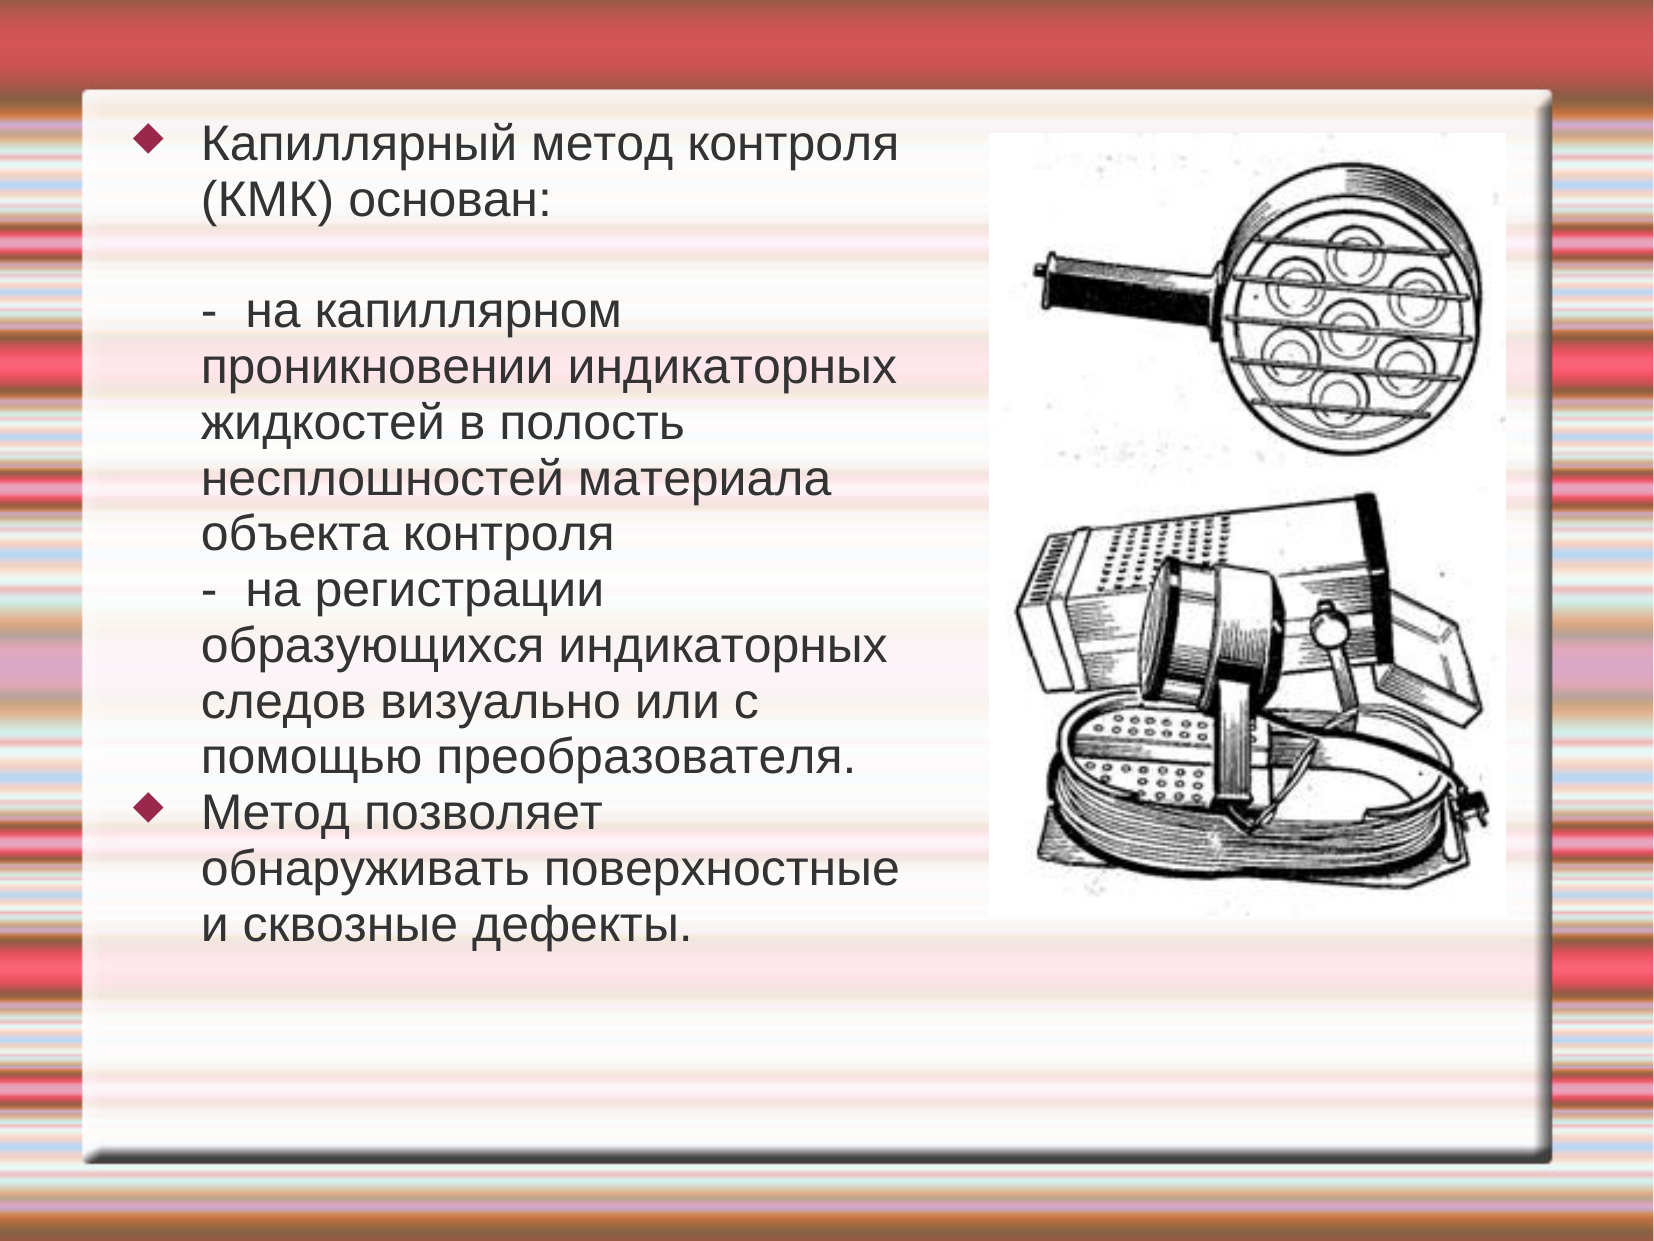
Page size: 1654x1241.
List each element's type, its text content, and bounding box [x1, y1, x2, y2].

picture [0, 0, 1654, 1241]
list Капиллярный метод контроля (КМК) основан: - на капиллярном проникновении индикаторных жидкостей в полость несплошностей материала объекта контроля - на регистрации образующихся индикаторных следов визуально или с помощью преобразователя. Метод позволяет обнаруживать поверхностные и сквозные дефекты. [118, 115, 945, 952]
